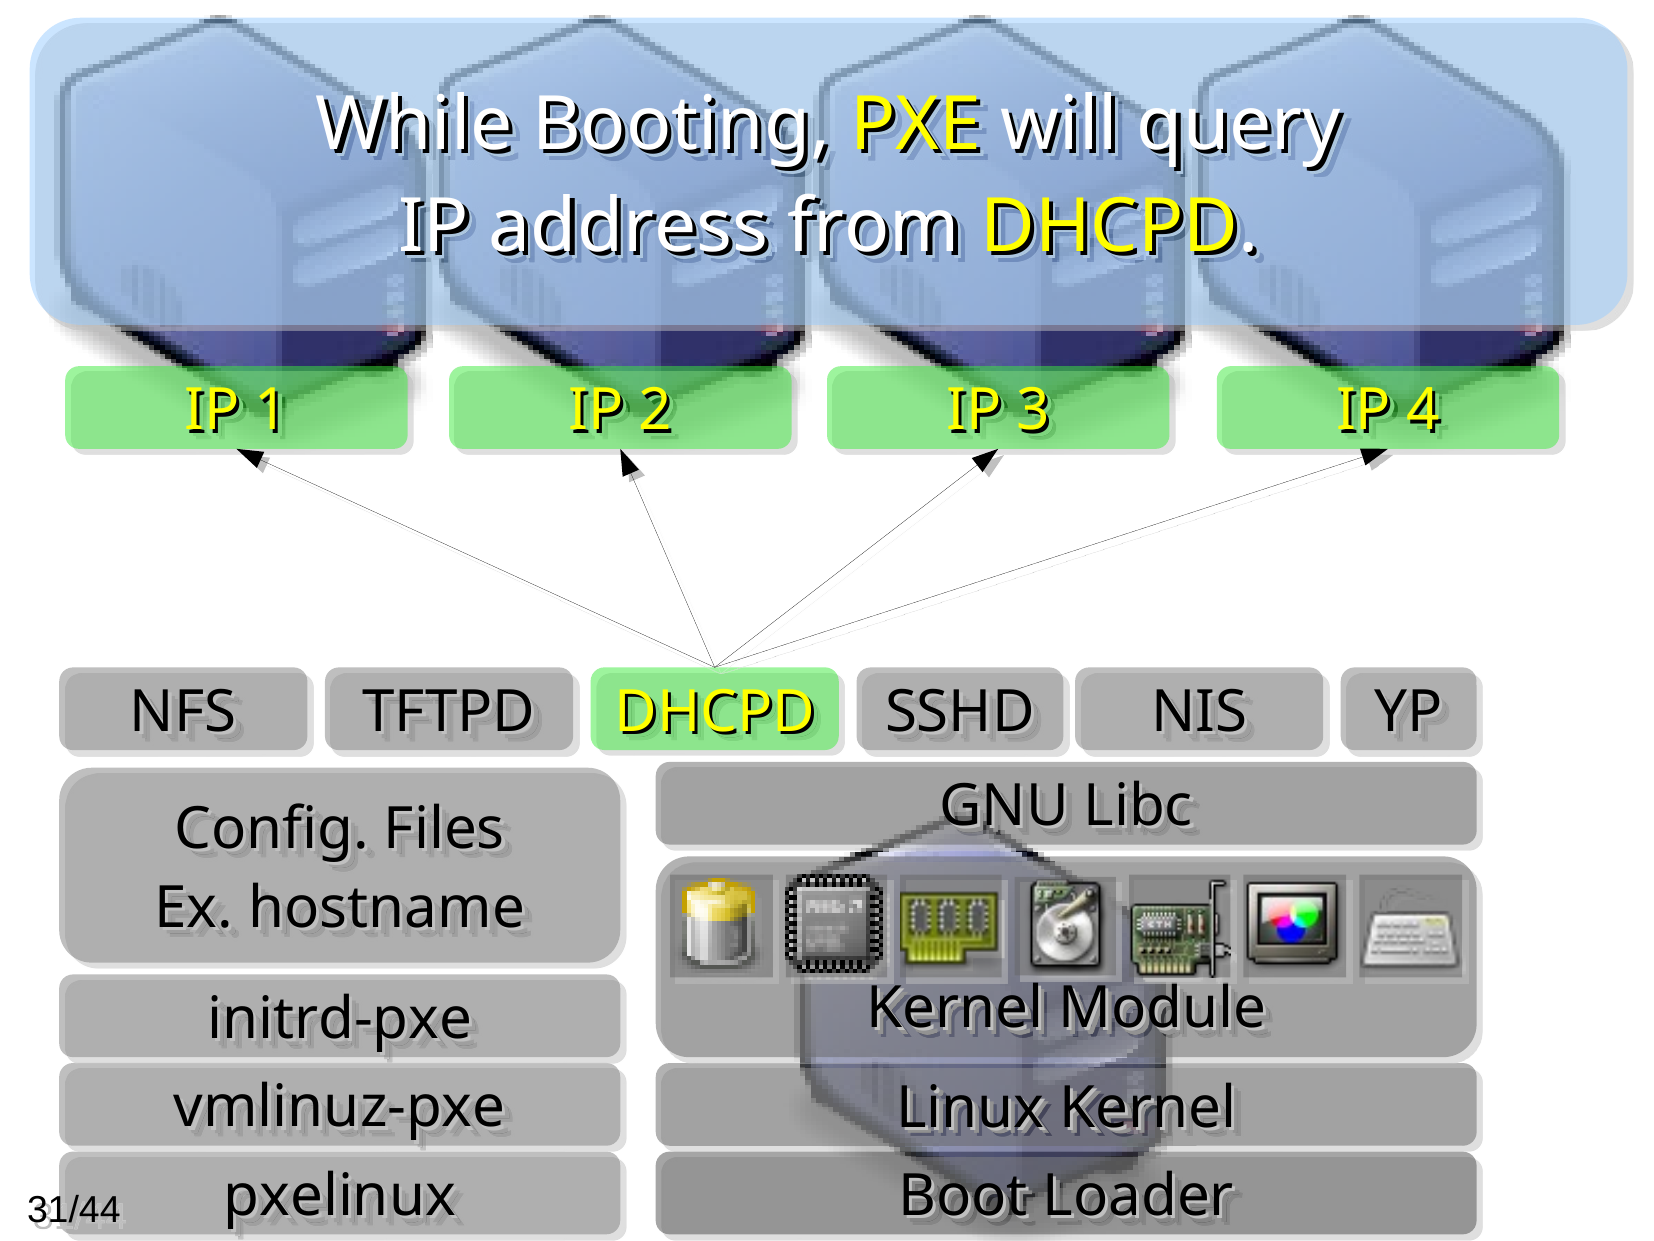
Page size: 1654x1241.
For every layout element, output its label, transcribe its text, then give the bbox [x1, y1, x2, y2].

text_box IP 4 [1216, 366, 1560, 449]
picture [1243, 874, 1347, 978]
picture [1228, 458, 1364, 502]
text_box NFS [59, 667, 308, 751]
picture [785, 874, 888, 978]
text_box Config. Files Ex. hostname [59, 767, 621, 963]
text_box IP 2 [449, 366, 792, 449]
text_box pxelinux [59, 1151, 621, 1235]
picture [268, 464, 350, 502]
text_box TFTPD [324, 667, 574, 751]
picture [1129, 874, 1231, 978]
picture [27, 2, 1609, 502]
text_box DHCPD [590, 667, 839, 751]
picture [1359, 874, 1463, 978]
picture [767, 1058, 1211, 1063]
text_box <編號>/44 [0, 1181, 148, 1239]
picture [1014, 876, 1116, 976]
picture [767, 1146, 1211, 1151]
text_box SSHD [856, 667, 1064, 751]
text_box IP 3 [827, 366, 1170, 449]
text_box vmlinuz-pxe [59, 1062, 621, 1146]
text_box While Booting, PXE will query IP address from DHCPD. [29, 17, 1628, 325]
picture [767, 845, 1211, 856]
text_box Kernel Module [655, 856, 1477, 1058]
text_box Boot Loader [655, 1151, 1477, 1235]
picture [900, 874, 1002, 978]
text_box YP [1340, 667, 1477, 751]
text_box GNU Libc [655, 761, 1477, 845]
picture [670, 874, 773, 978]
text_box initrd-pxe [59, 974, 621, 1058]
text_box IP 1 [65, 366, 408, 449]
text_box NIS [1075, 667, 1324, 751]
picture [767, 1235, 1211, 1241]
text_box Linux Kernel [655, 1063, 1477, 1146]
